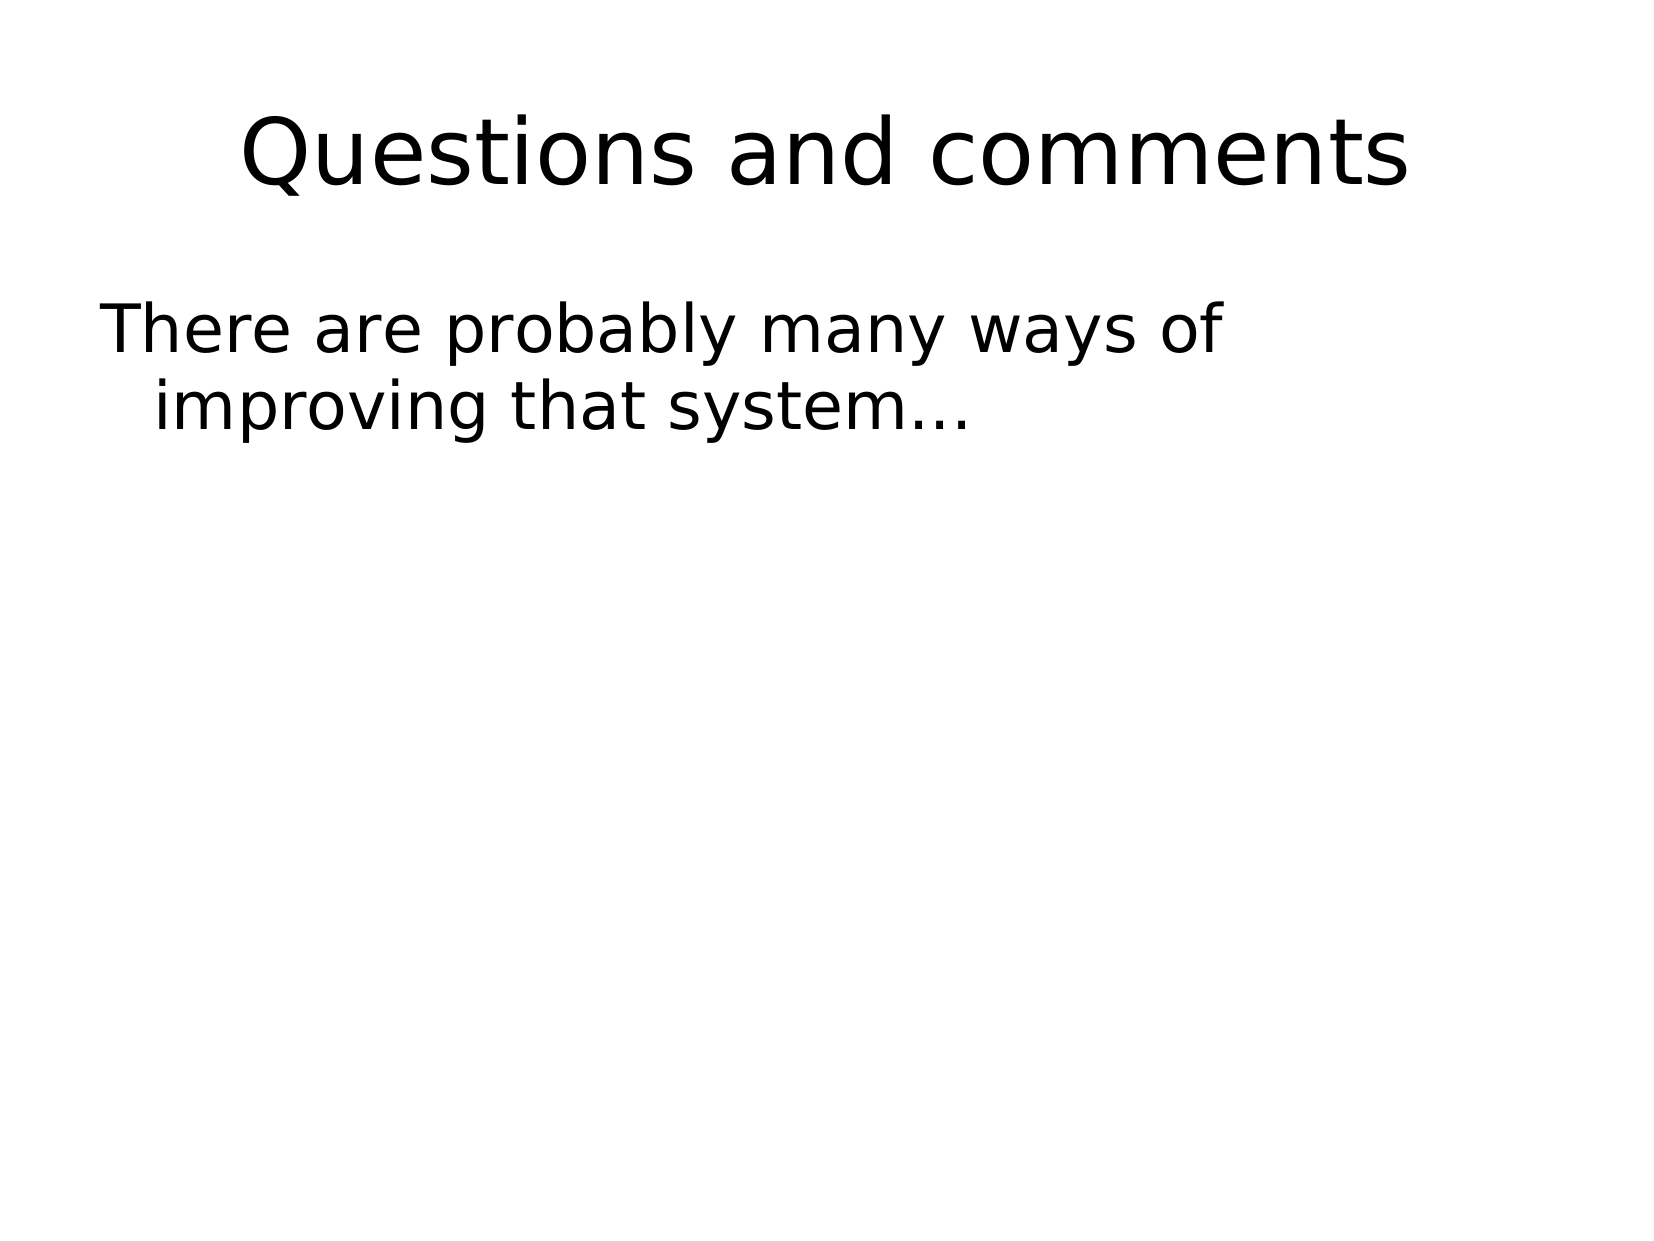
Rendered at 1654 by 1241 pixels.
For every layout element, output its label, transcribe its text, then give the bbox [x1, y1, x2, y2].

list There are probably many ways of improving that system... [82, 290, 1571, 1109]
title Questions and comments [82, 49, 1571, 257]
